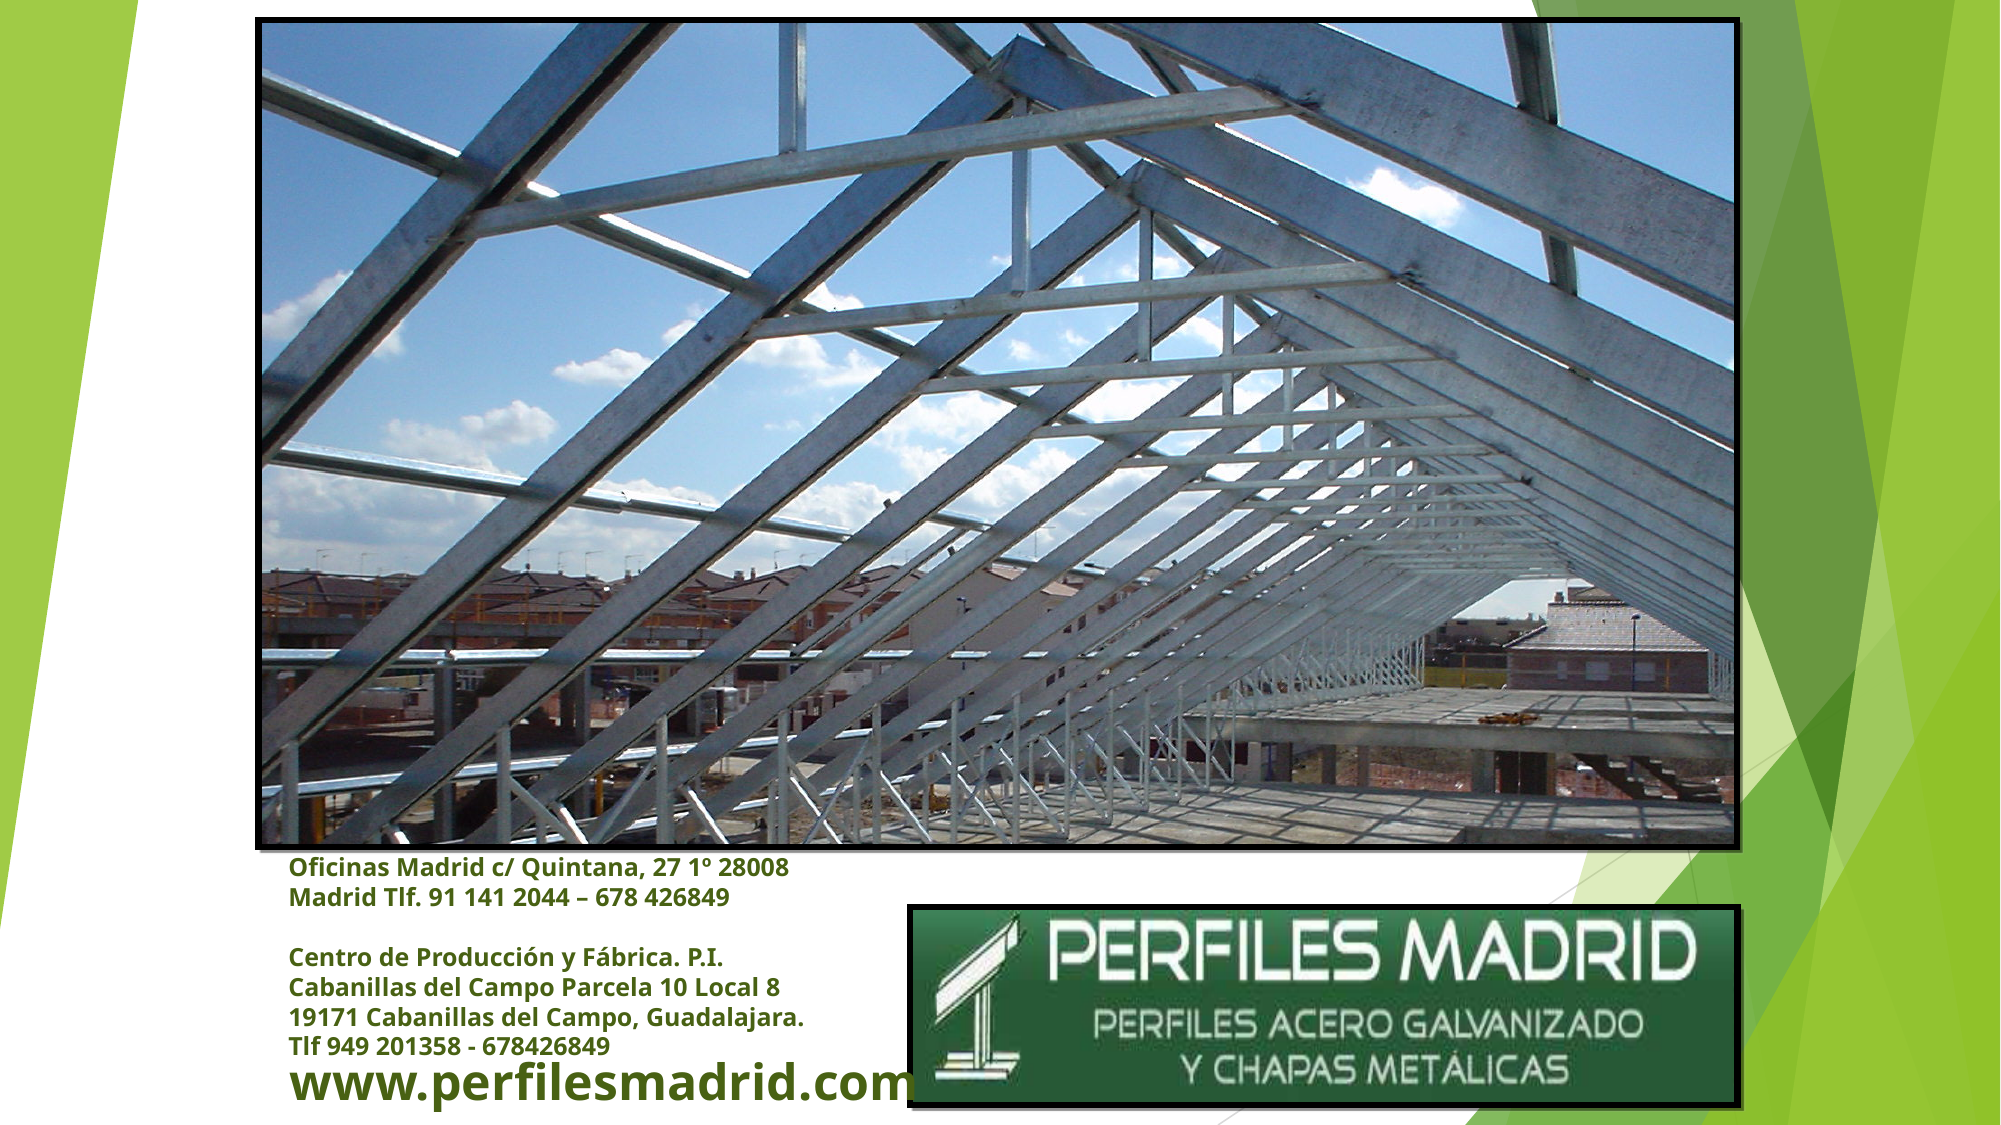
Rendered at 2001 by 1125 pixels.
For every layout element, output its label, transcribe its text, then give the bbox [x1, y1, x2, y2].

text_box Oficinas Madrid c/ Quintana, 27 1º 28008 Madrid Tlf. 91 141 2044 – 678 426849 Centro de Producción y Fábrica. P.I. Cabanillas del Campo Parcela 10 Local 8 19171 Cabanillas del Campo, Guadalajara. Tlf 949 201358 - 678426849 [273, 855, 836, 1071]
picture [913, 910, 1735, 1102]
picture [261, 23, 1734, 844]
text_box www.perfilesmadrid.com [274, 1042, 1633, 1119]
